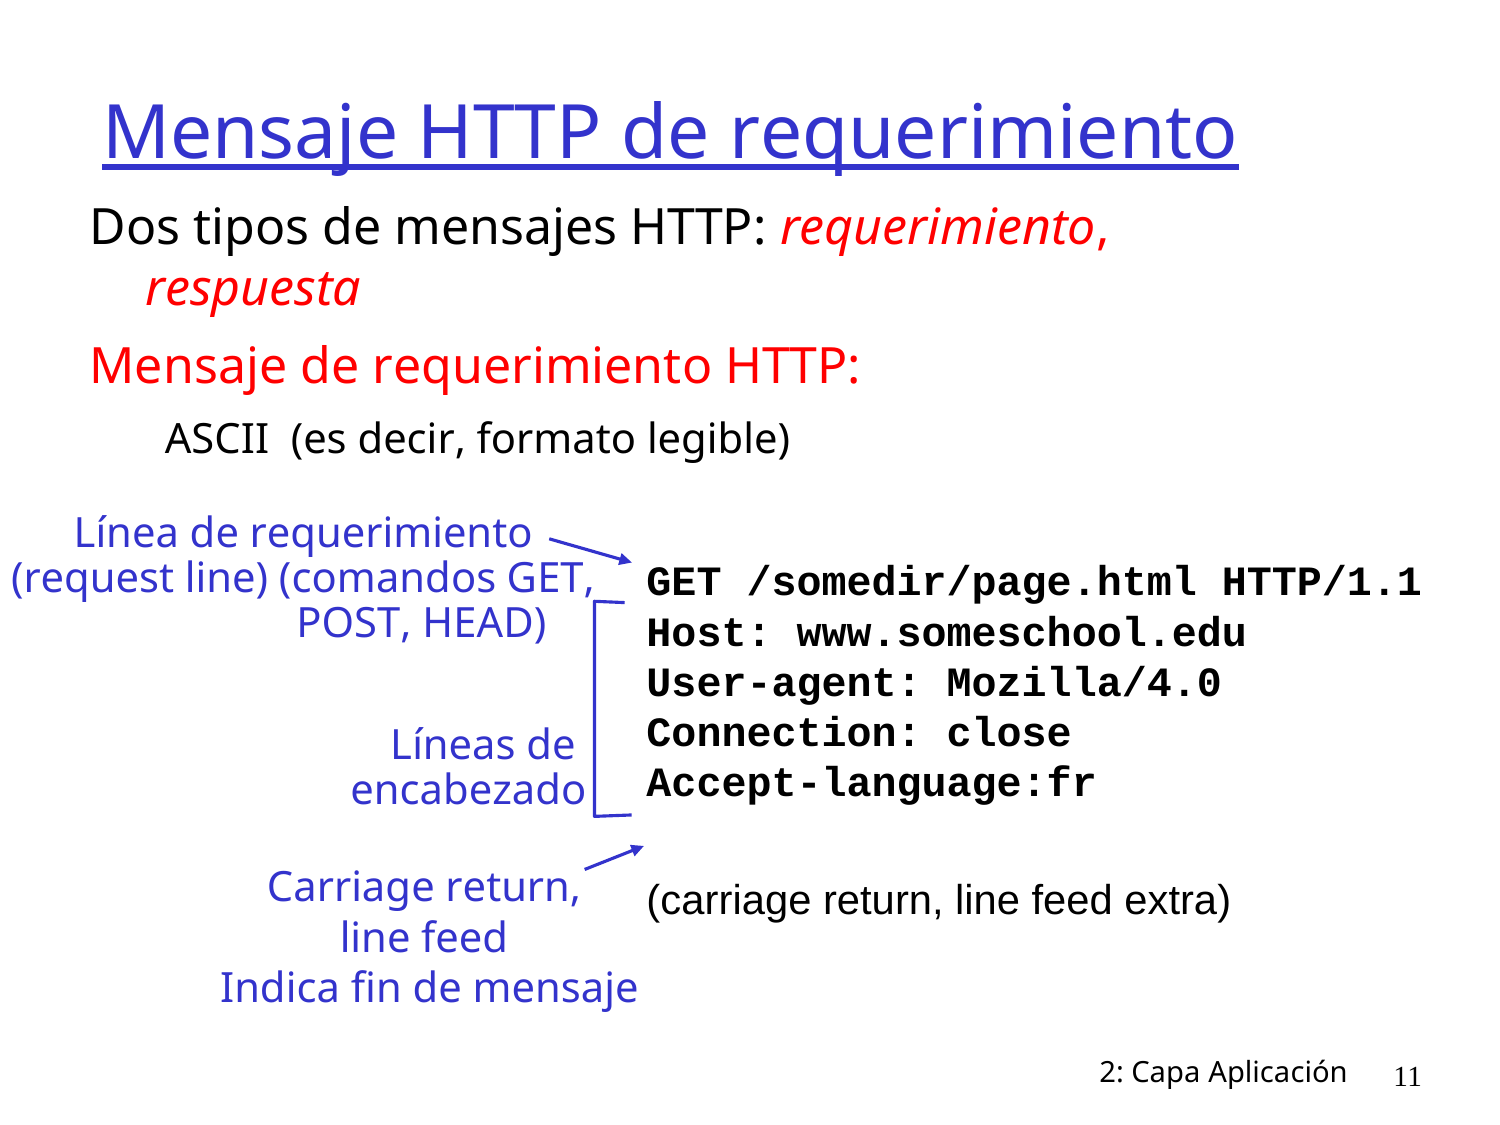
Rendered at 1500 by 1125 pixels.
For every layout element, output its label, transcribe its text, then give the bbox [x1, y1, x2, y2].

text_box Línea de requerimiento (request line) (comandos GET, POST, HEAD) [0, 503, 621, 654]
text_box Líneas de encabezado [335, 716, 602, 822]
text_box Carriage return, line feed Indica fin de mensaje [205, 857, 654, 1019]
list Dos tipos de mensajes HTTP: requerimiento, respuesta Mensaje de requerimiento HTTP: ASCII (es decir, formato legible) [75, 187, 1351, 488]
text_box GET /somedir/page.html HTTP/1.1 Host: www.someschool.edu User-agent: Mozilla/4.0 Connection: close Accept-language:fr (carriage return, line feed extra) [631, 550, 1437, 933]
title Mensaje HTTP de requerimiento [87, 37, 1363, 225]
